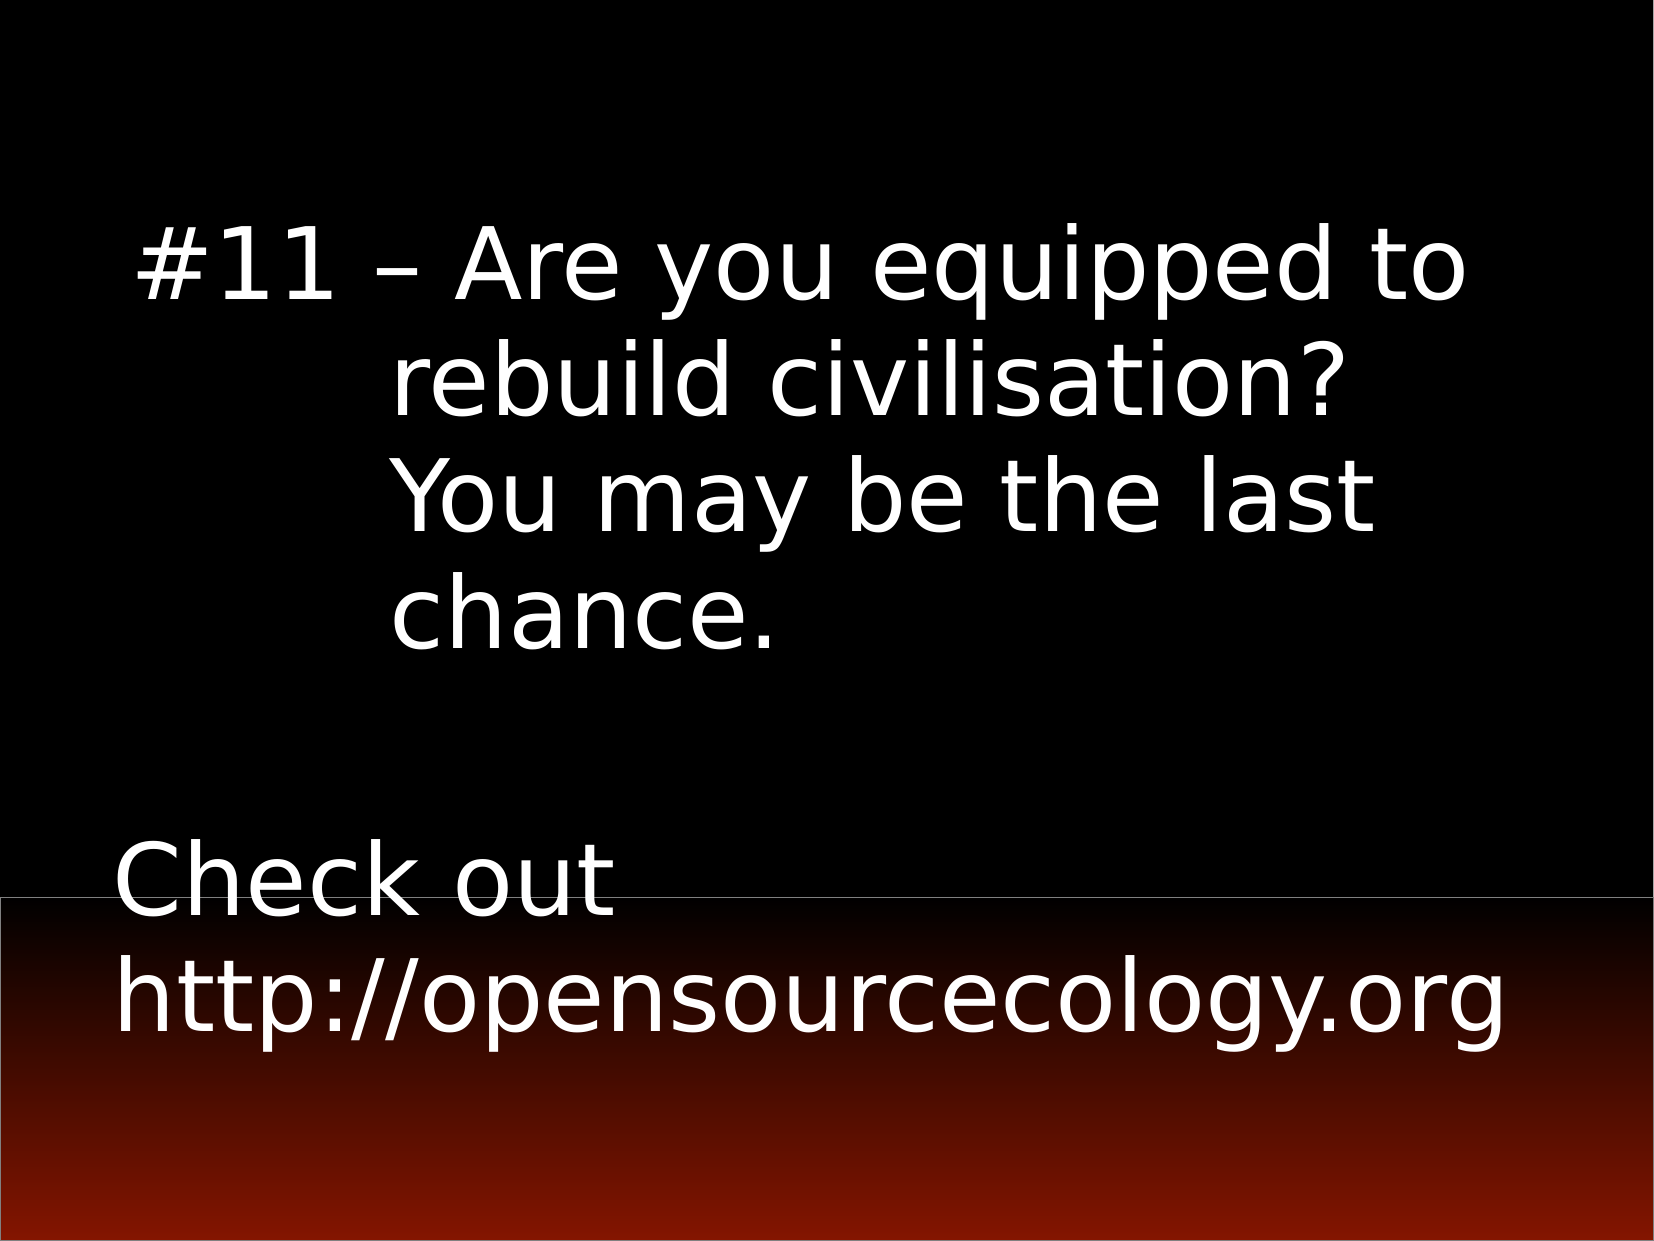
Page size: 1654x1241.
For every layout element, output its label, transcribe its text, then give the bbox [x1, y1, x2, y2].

text_box #11 – Are you equipped to rebuild civilisation? You may be the last chance. [70, 199, 1548, 680]
text_box Check out http://opensourcecology.org [59, 814, 1595, 1063]
